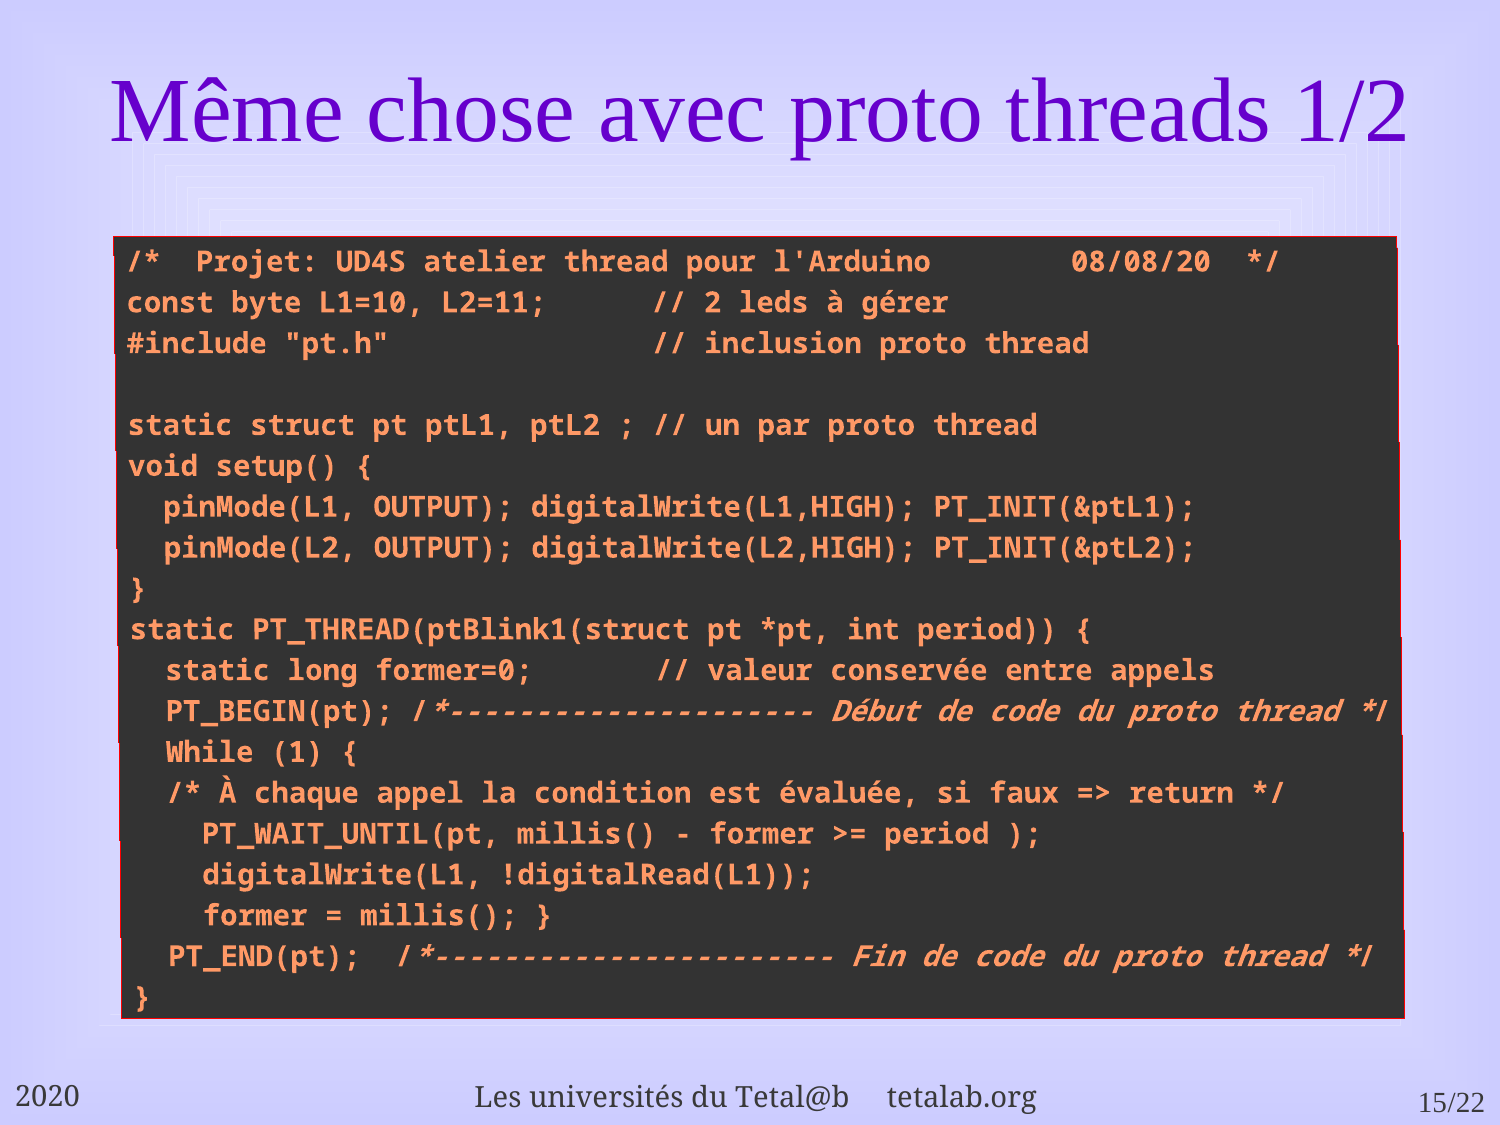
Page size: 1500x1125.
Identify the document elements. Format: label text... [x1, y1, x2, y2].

text_box /* Projet: UD4S atelier thread pour l'Arduino 08/08/20 */ const byte L1=10, L2=11; // 2 leds à gérer #include "pt.h" // inclusion proto thread static struct pt ptL1, ptL2 ; // un par proto thread void setup() { pinMode(L1, OUTPUT); digitalWrite(L1,HIGH); PT_INIT(&ptL1); pinMode(L2, OUTPUT); digitalWrite(L2,HIGH); PT_INIT(&ptL2); } static PT_THREAD(ptBlink1(struct pt *pt, int period)) { static long former=0; // valeur conservée entre appels PT_BEGIN(pt); /*--------------------- Début de code du proto thread */ While (1) { /* À chaque appel la condition est évaluée, si faux => return */ PT_WAIT_UNTIL(pt, millis() - former >= period ); digitalWrite(L1, !digitalRead(L1)); former = millis(); } PT_END(pt); /*----------------------- Fin de code du proto thread */ } [113, 236, 1405, 1019]
title Même chose avec proto threads 1/2 [0, 5, 1500, 204]
list [70, 224, 1453, 1016]
